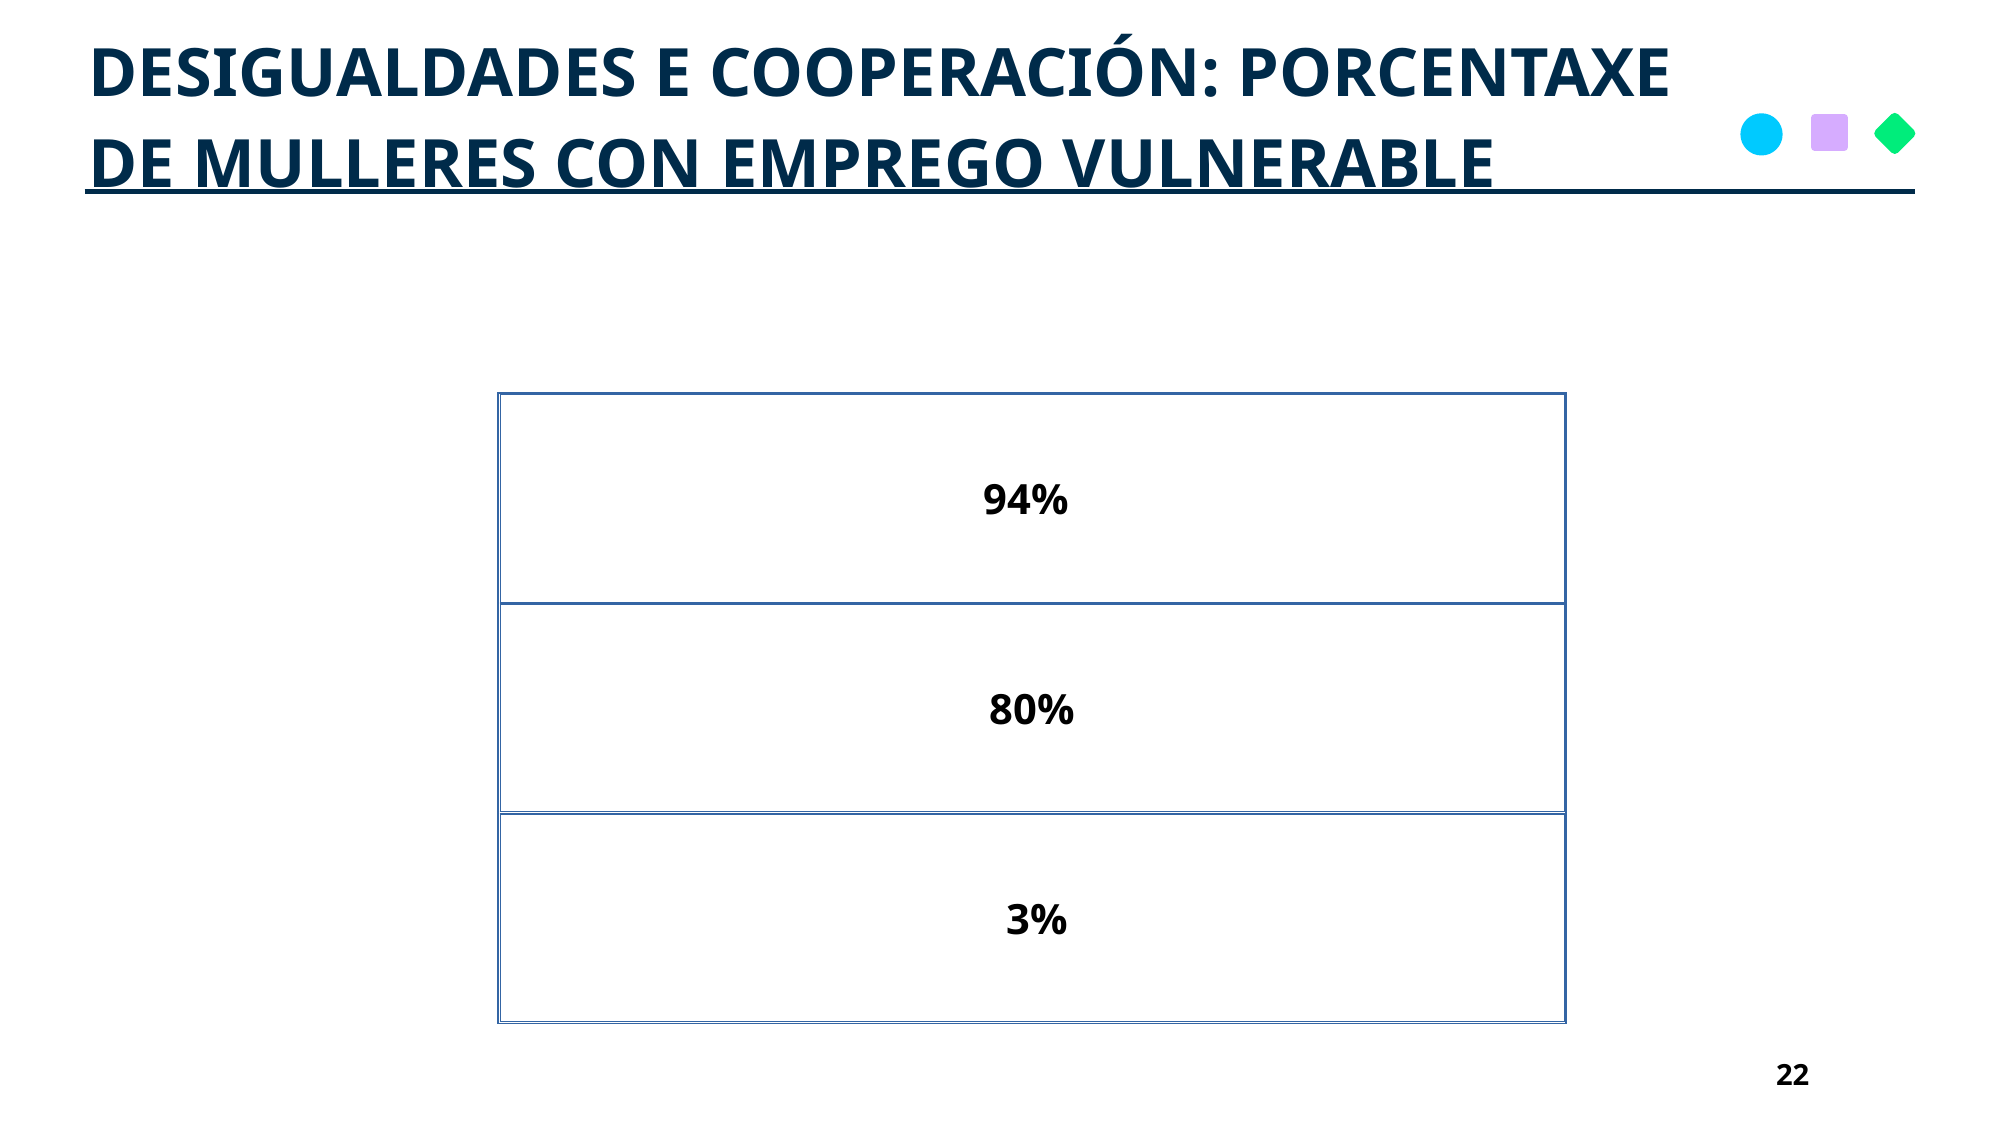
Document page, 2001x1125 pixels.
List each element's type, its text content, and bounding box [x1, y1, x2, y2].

table_cell 80% [501, 605, 1564, 811]
table_header 94% [501, 395, 1564, 602]
title DESIGUALDADES E COOPERACIÓN: PORCENTAXE DE MULLERES CON EMPREGO VULNERABLE [88, 29, 1713, 207]
table_cell 3% [501, 815, 1564, 1021]
